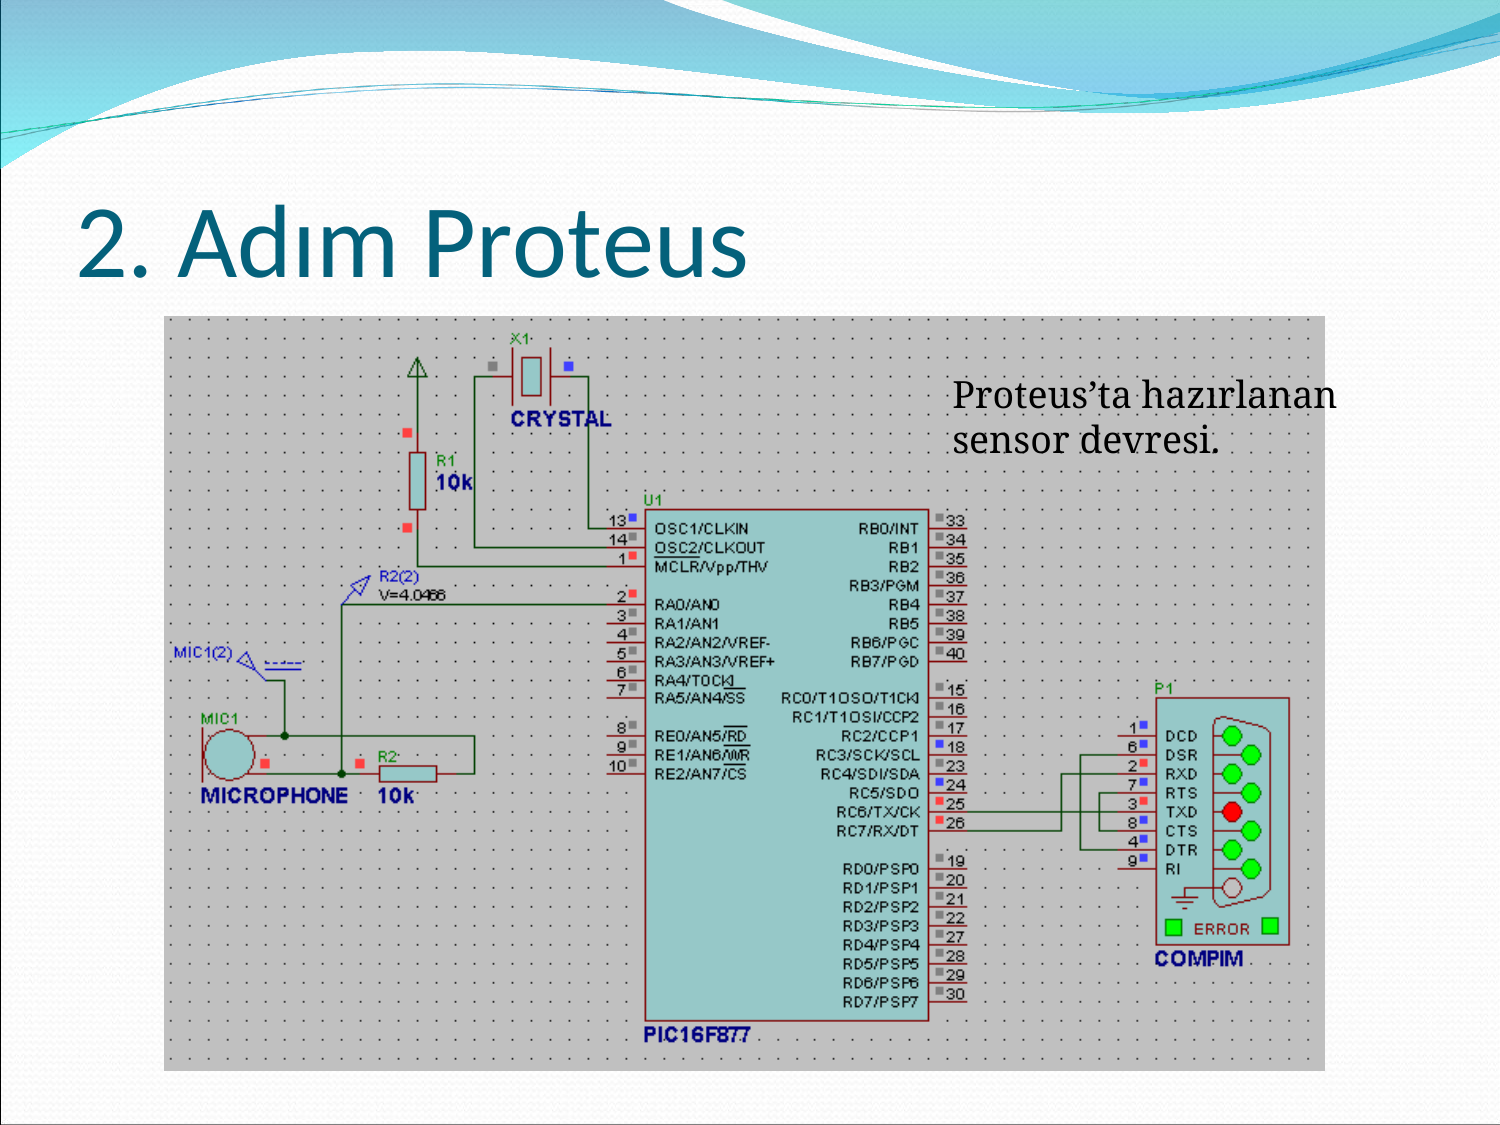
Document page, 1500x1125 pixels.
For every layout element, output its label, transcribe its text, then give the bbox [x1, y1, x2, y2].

text_box Proteus’ta hazırlanan sensor devresi. [937, 363, 1407, 469]
picture [0, 0, 1500, 1125]
title 2. Adım Proteus [75, 115, 1426, 304]
